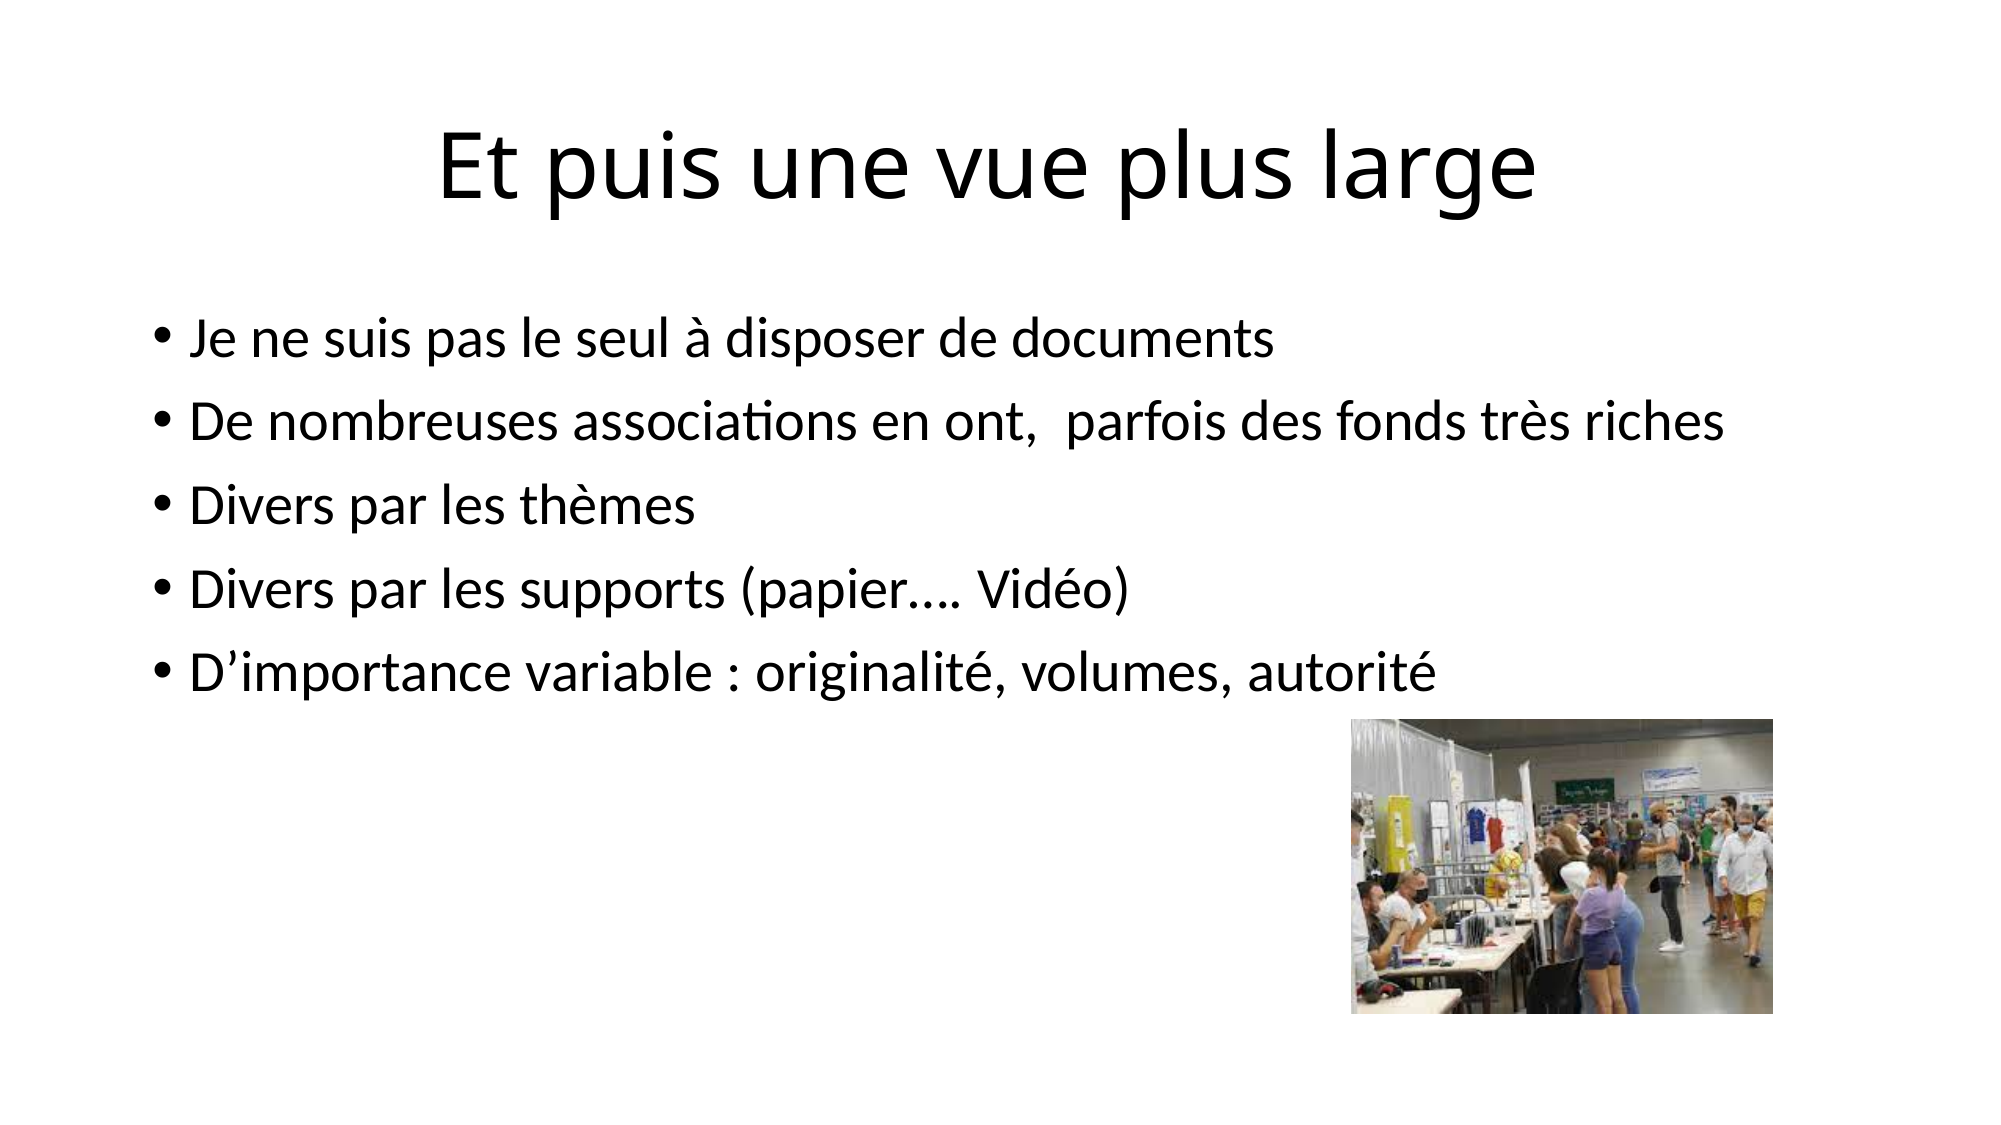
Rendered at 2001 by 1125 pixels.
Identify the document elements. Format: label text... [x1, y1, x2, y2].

list Je ne suis pas le seul à disposer de documents De nombreuses associations en ont, parfois des fonds très riches Divers par les thèmes Divers par les supports (papier…. Vidéo) D’importance variable : originalité, volumes, autorité [137, 299, 1863, 1014]
title Et puis une vue plus large [137, 59, 1863, 278]
picture [1351, 719, 1773, 1014]
